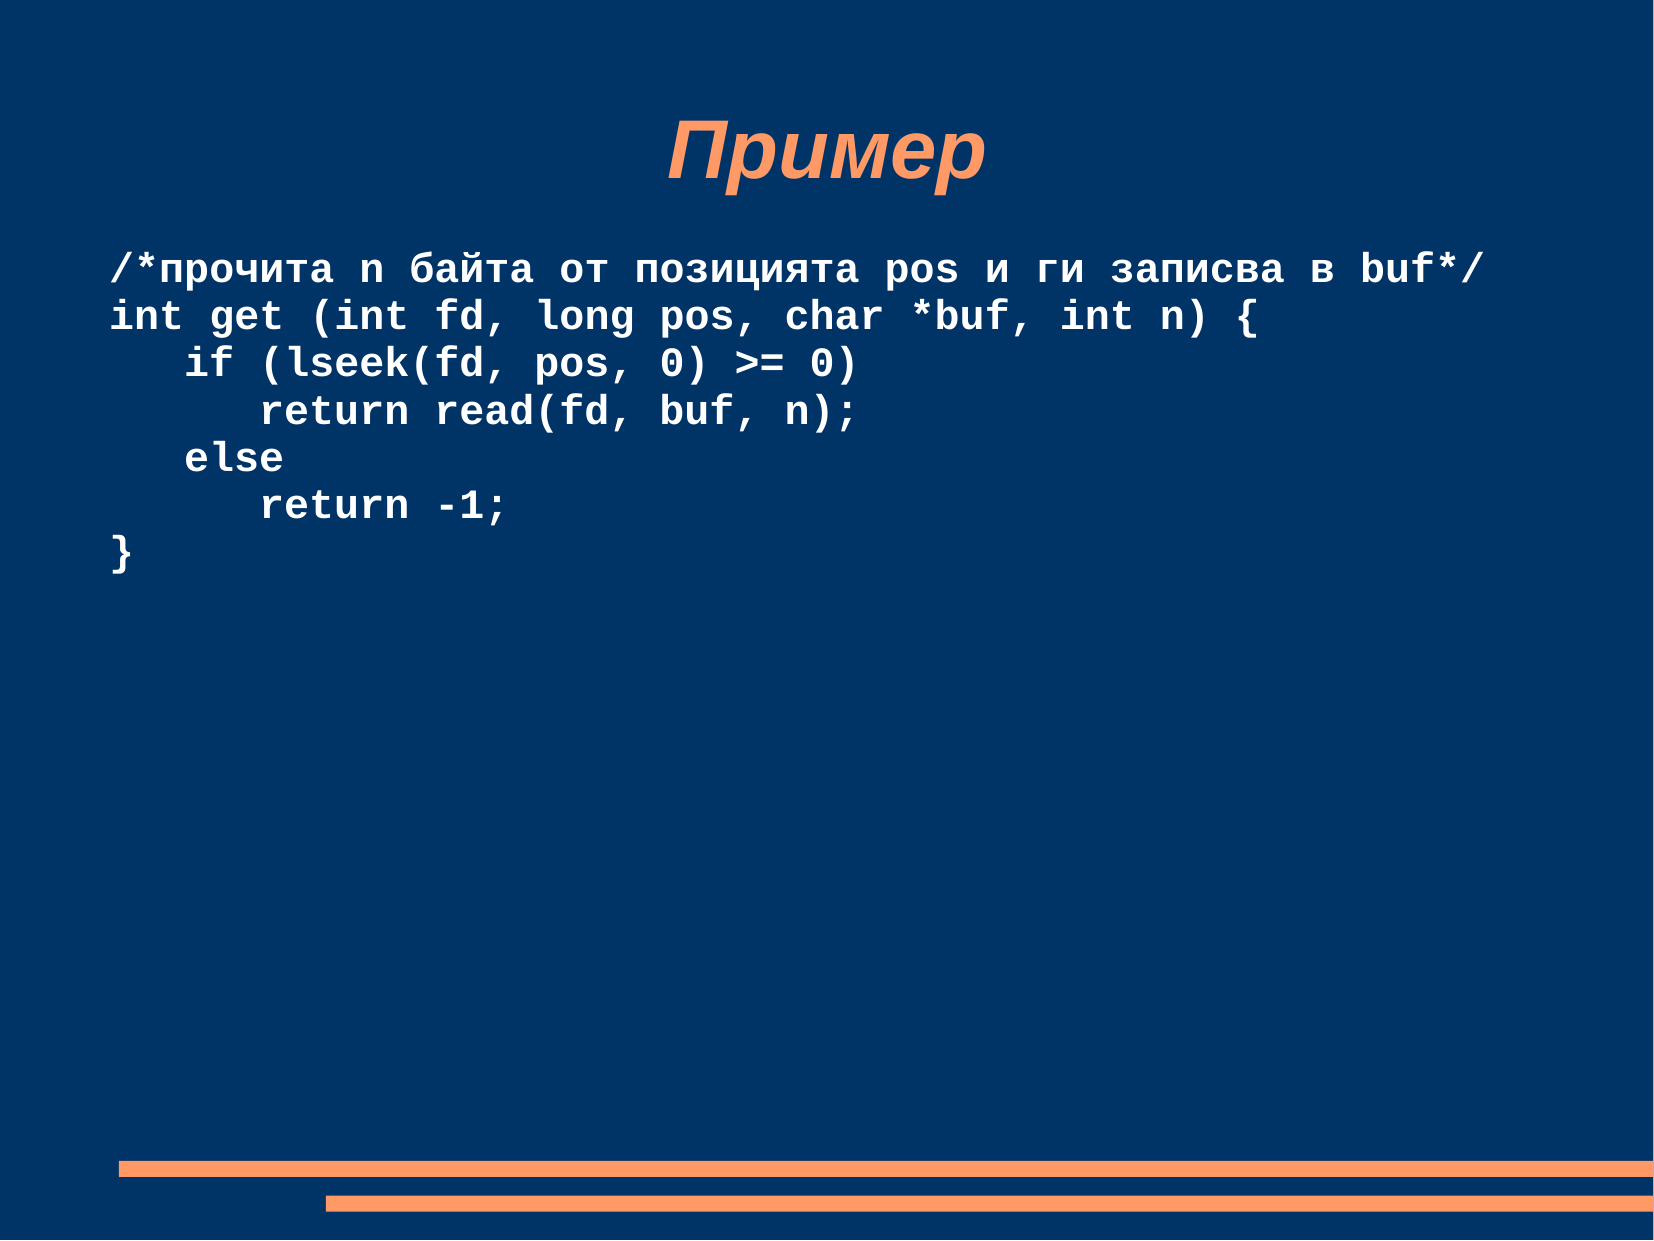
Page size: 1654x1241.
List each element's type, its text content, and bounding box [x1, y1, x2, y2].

title Пример [121, 46, 1534, 240]
text_box /*прочита n байта от позицията pos и ги записва в buf*/ int get (int fd, long pos, char *buf, int n) { if (lseek(fd, pos, 0) >= 0) return read(fd, buf, n); else return -1; } [94, 240, 1554, 590]
